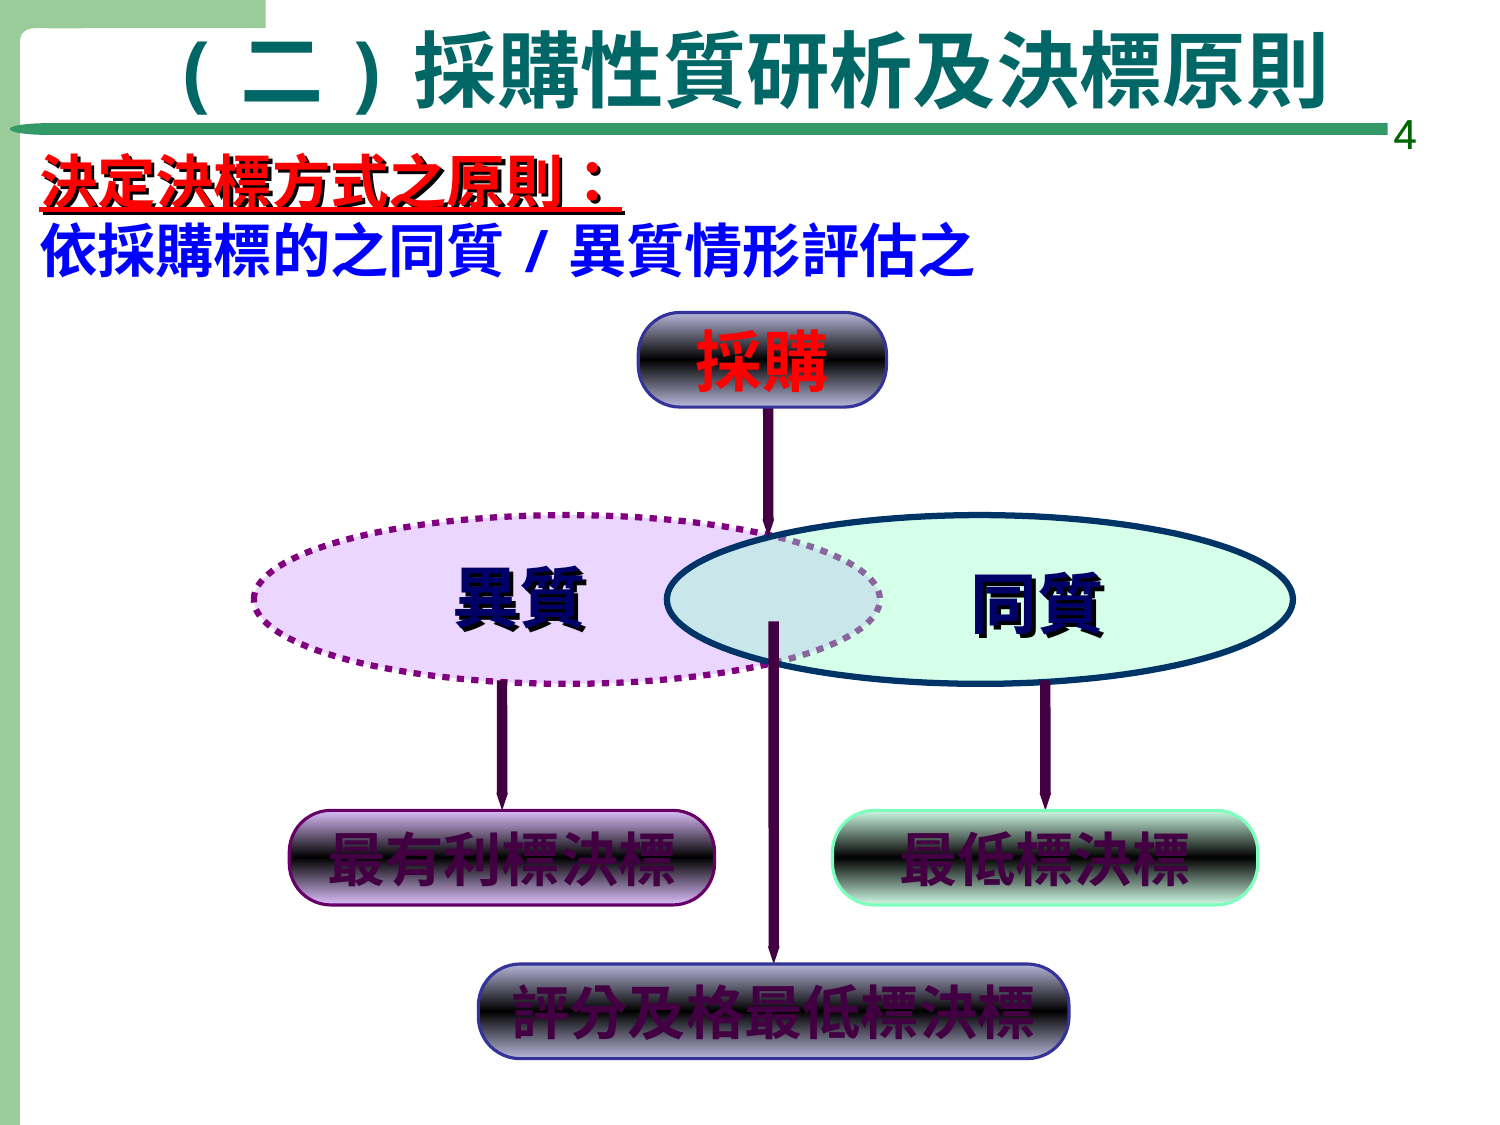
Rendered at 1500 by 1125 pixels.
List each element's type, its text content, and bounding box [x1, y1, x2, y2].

text_box [1378, 126, 1491, 137]
text_box 採購 [638, 312, 887, 408]
text_box 同質 [950, 563, 1124, 658]
text_box 決定決標方式之原則： 依採購標的之同質/異質情形評估之 [24, 137, 1500, 292]
text_box 異質 [419, 557, 621, 652]
text_box [253, 515, 1293, 684]
text_box 最低標決標 [832, 810, 1258, 905]
text_box 最有利標決標 [289, 810, 715, 905]
title (二)採購性質研析及決標原則 [0, 0, 1500, 126]
text_box 評分及格最低標決標 [478, 964, 1070, 1059]
